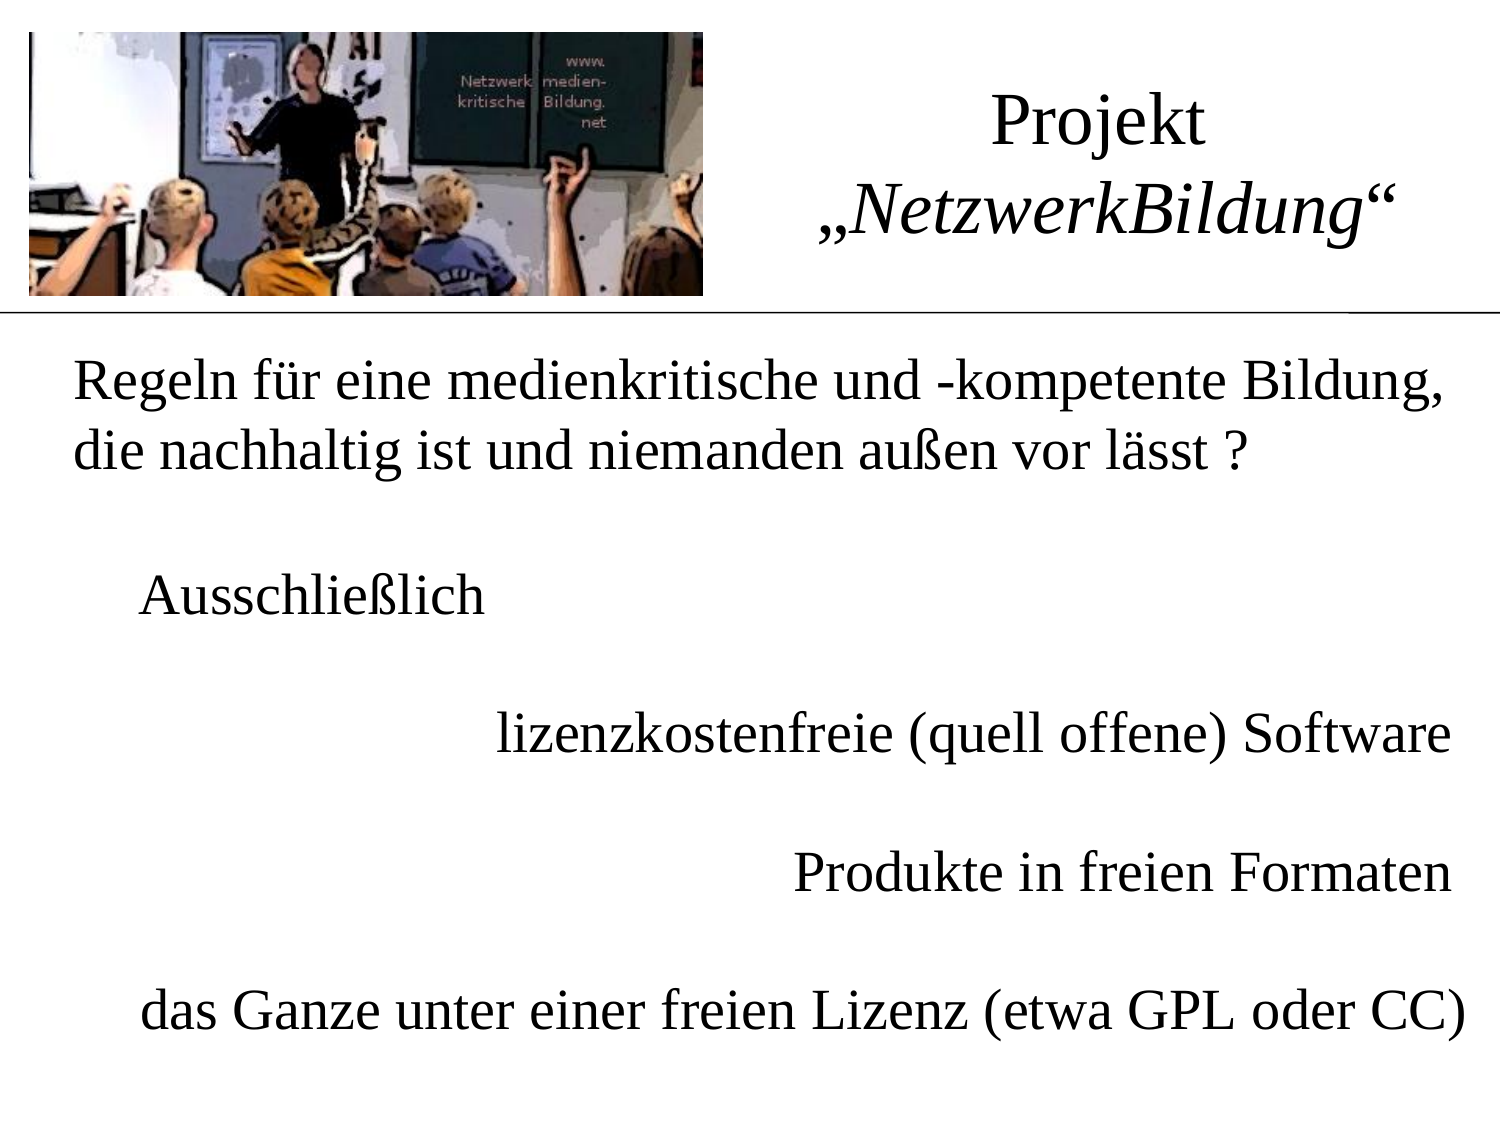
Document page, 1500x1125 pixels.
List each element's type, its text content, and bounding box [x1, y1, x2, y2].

text_box Ausschließlich lizenzkostenfreie (quell offene) Software Produkte in freien Formaten das Ganze unter einer freien Lizenz (etwa GPL oder CC) [124, 551, 1483, 1052]
text_box Projekt „NetzwerkBildung“ [801, 65, 1414, 259]
picture [29, 32, 703, 296]
text_box Regeln für eine medienkritische und -kompetente Bildung, die nachhaltig ist und niemanden außen vor lässt ? [59, 337, 1500, 502]
